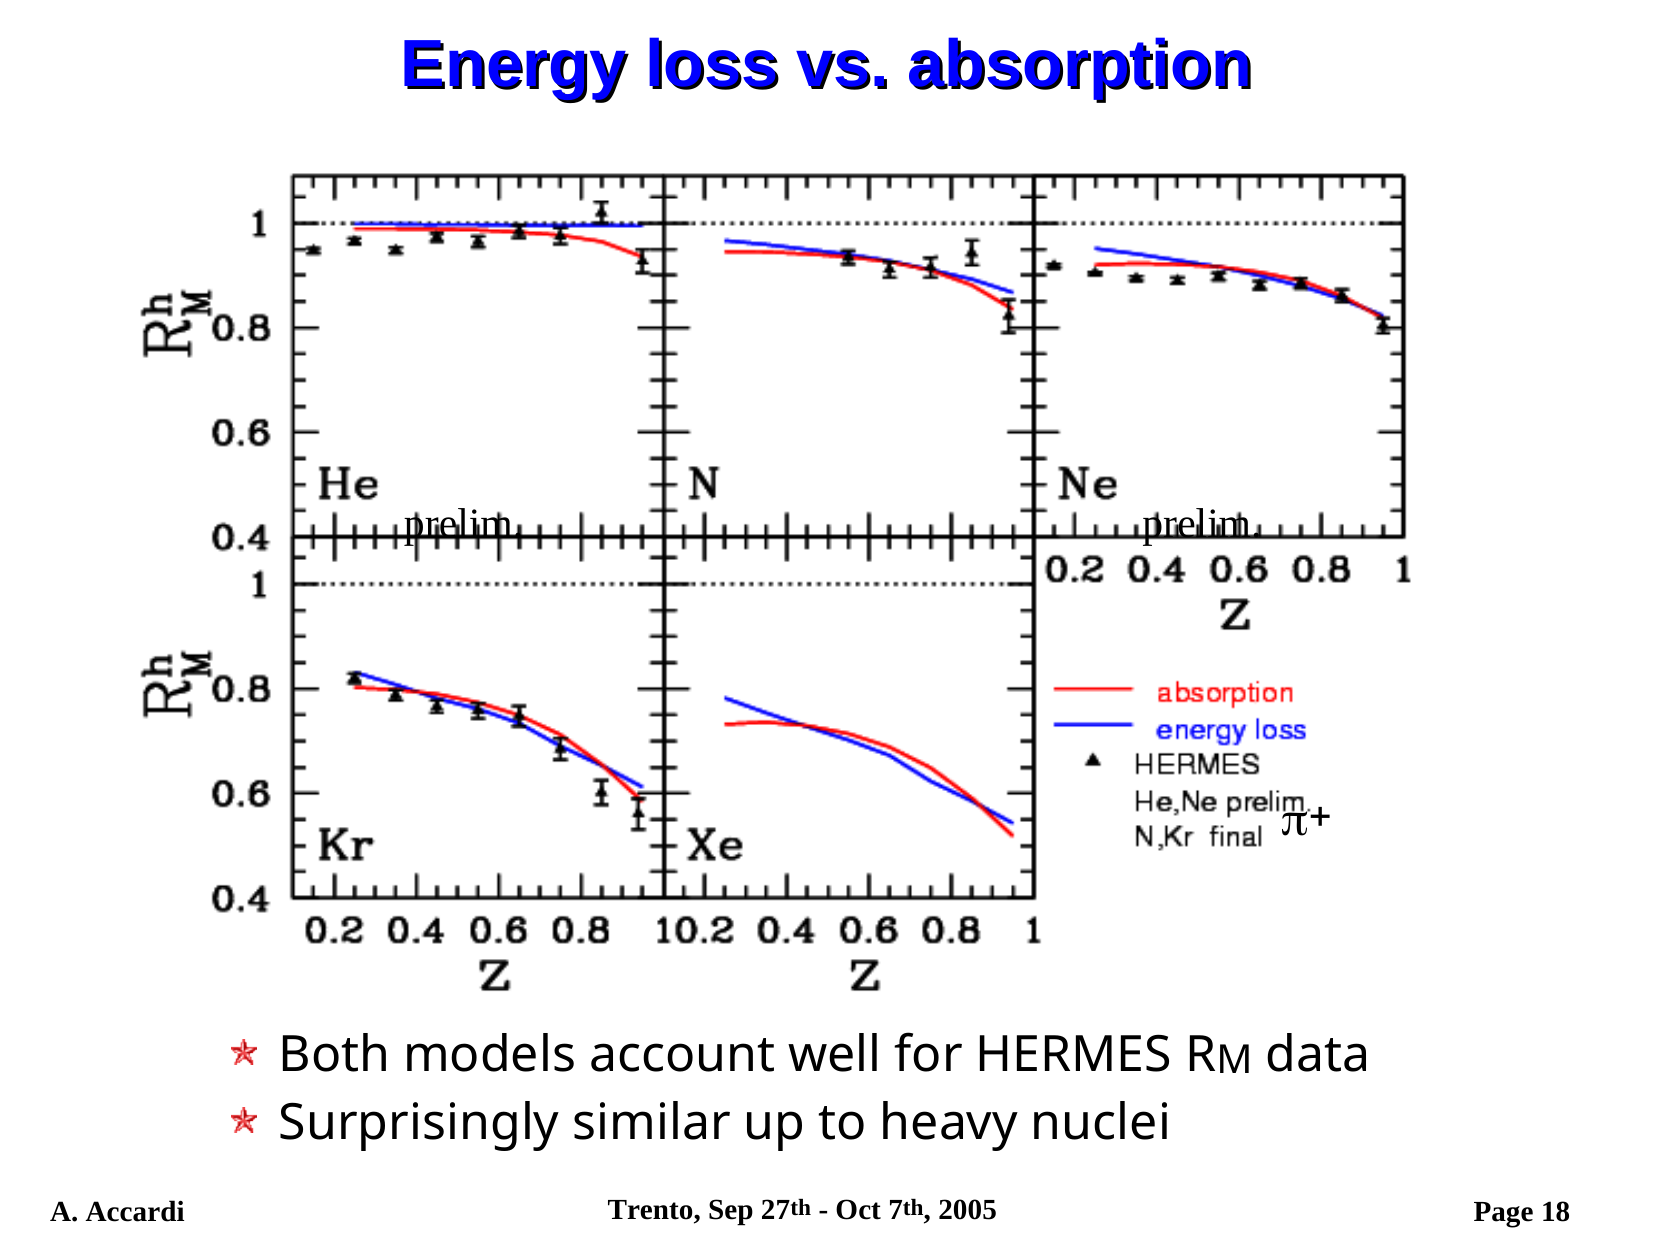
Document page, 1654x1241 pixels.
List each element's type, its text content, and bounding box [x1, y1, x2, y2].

text_box Energy loss vs. absorption [29, 23, 1625, 110]
text_box prelim. [404, 500, 533, 555]
text_box Page 33 [1525, 1195, 1623, 1234]
text_box Both models account well for HERMES RM data Surprisingly similar up to heavy nuclei [231, 1018, 1494, 1147]
picture [135, 166, 1413, 995]
text_box p+ [1281, 800, 1331, 866]
text_box Trento, Sep 27th - Oct 7th, 2005 [602, 1193, 1003, 1233]
text_box prelim. [1142, 500, 1272, 555]
text_box A. Accardi [32, 1187, 203, 1241]
